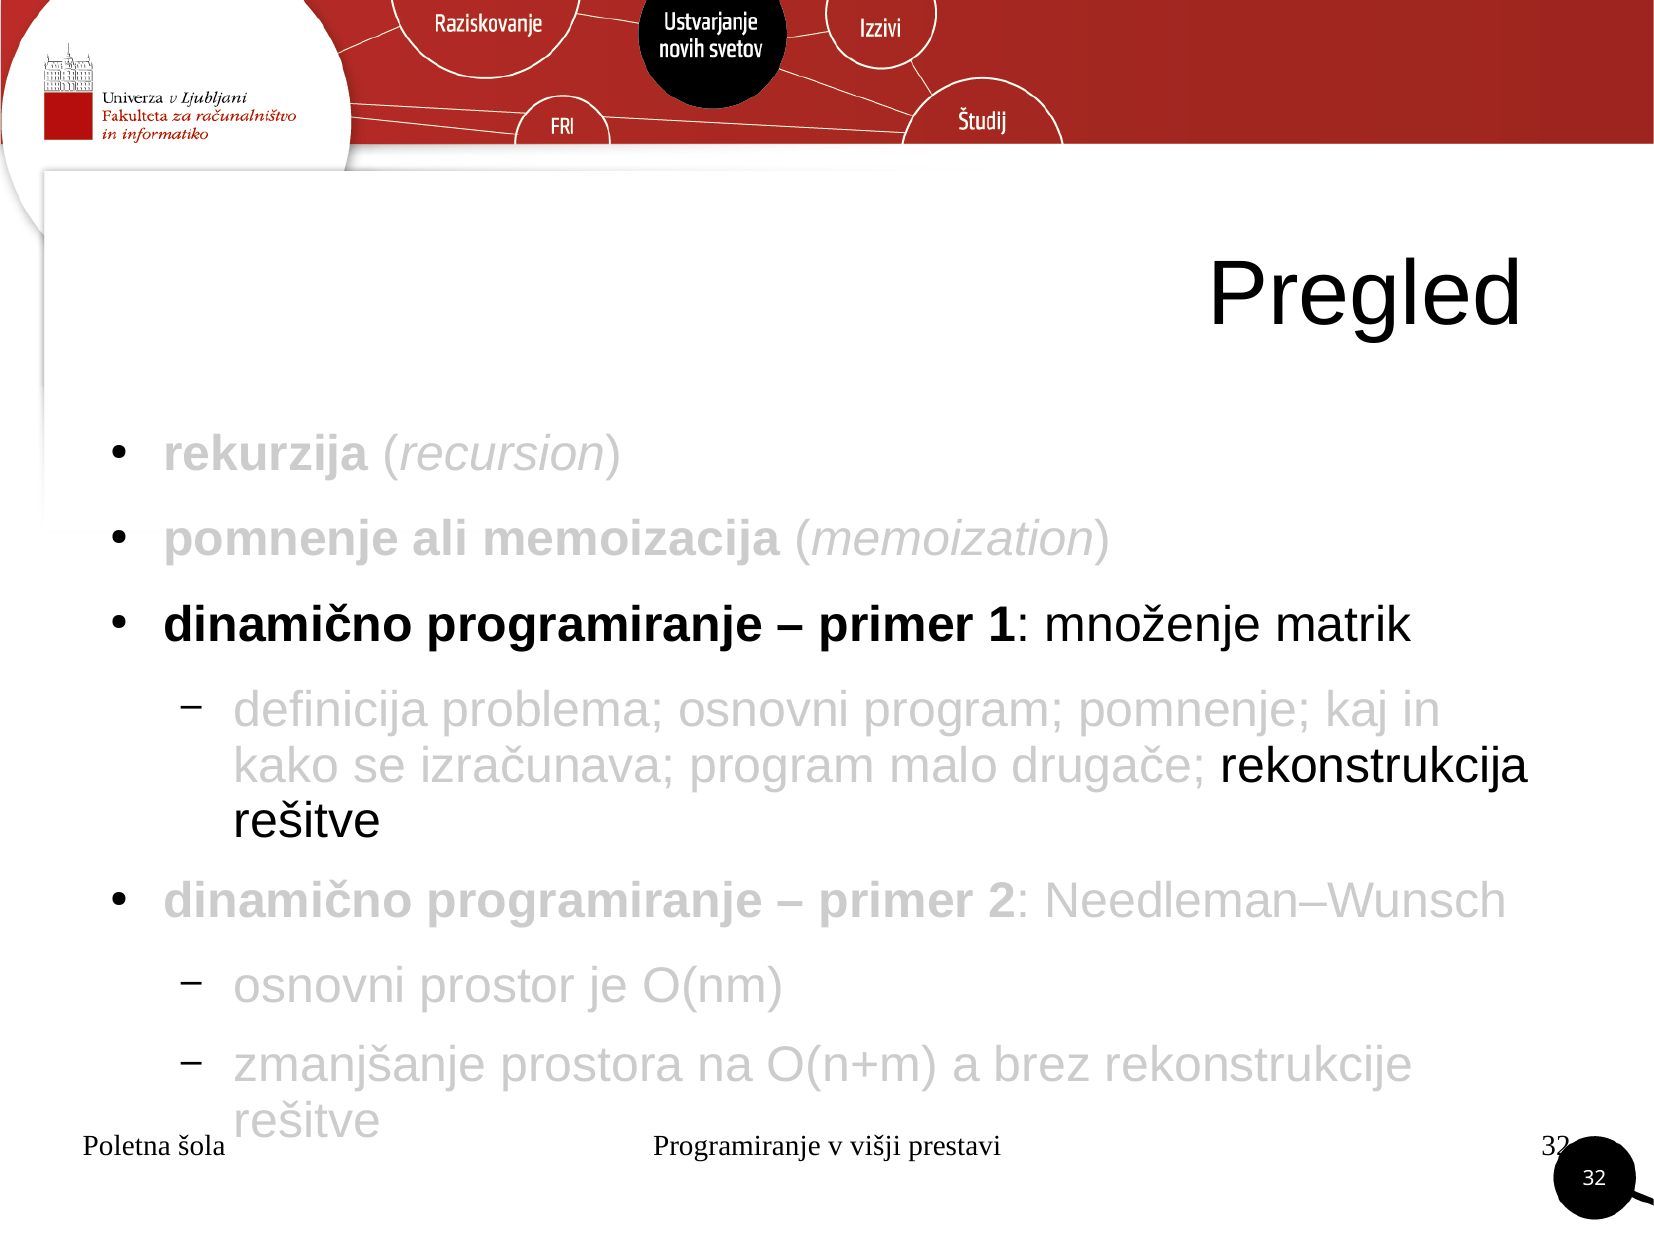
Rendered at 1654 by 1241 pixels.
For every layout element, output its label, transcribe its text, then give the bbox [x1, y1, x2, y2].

text_box <številka> [1553, 1145, 1636, 1212]
picture [0, 0, 1654, 1241]
title Pregled [35, 188, 1524, 397]
list rekurzija (recursion) pomnenje ali memoizacija (memoization) dinamično programiranje – primer 1: množenje matrik definicija problema; osnovni program; pomnenje; kaj in kako se izračunava; program malo drugače; rekonstrukcija rešitve dinamično programiranje – primer 2: Needleman–Wunsch osnovni prostor je O(nm) zmanjšanje prostora na O(n+m) a brez rekonstrukcije rešitve [92, 425, 1548, 1063]
